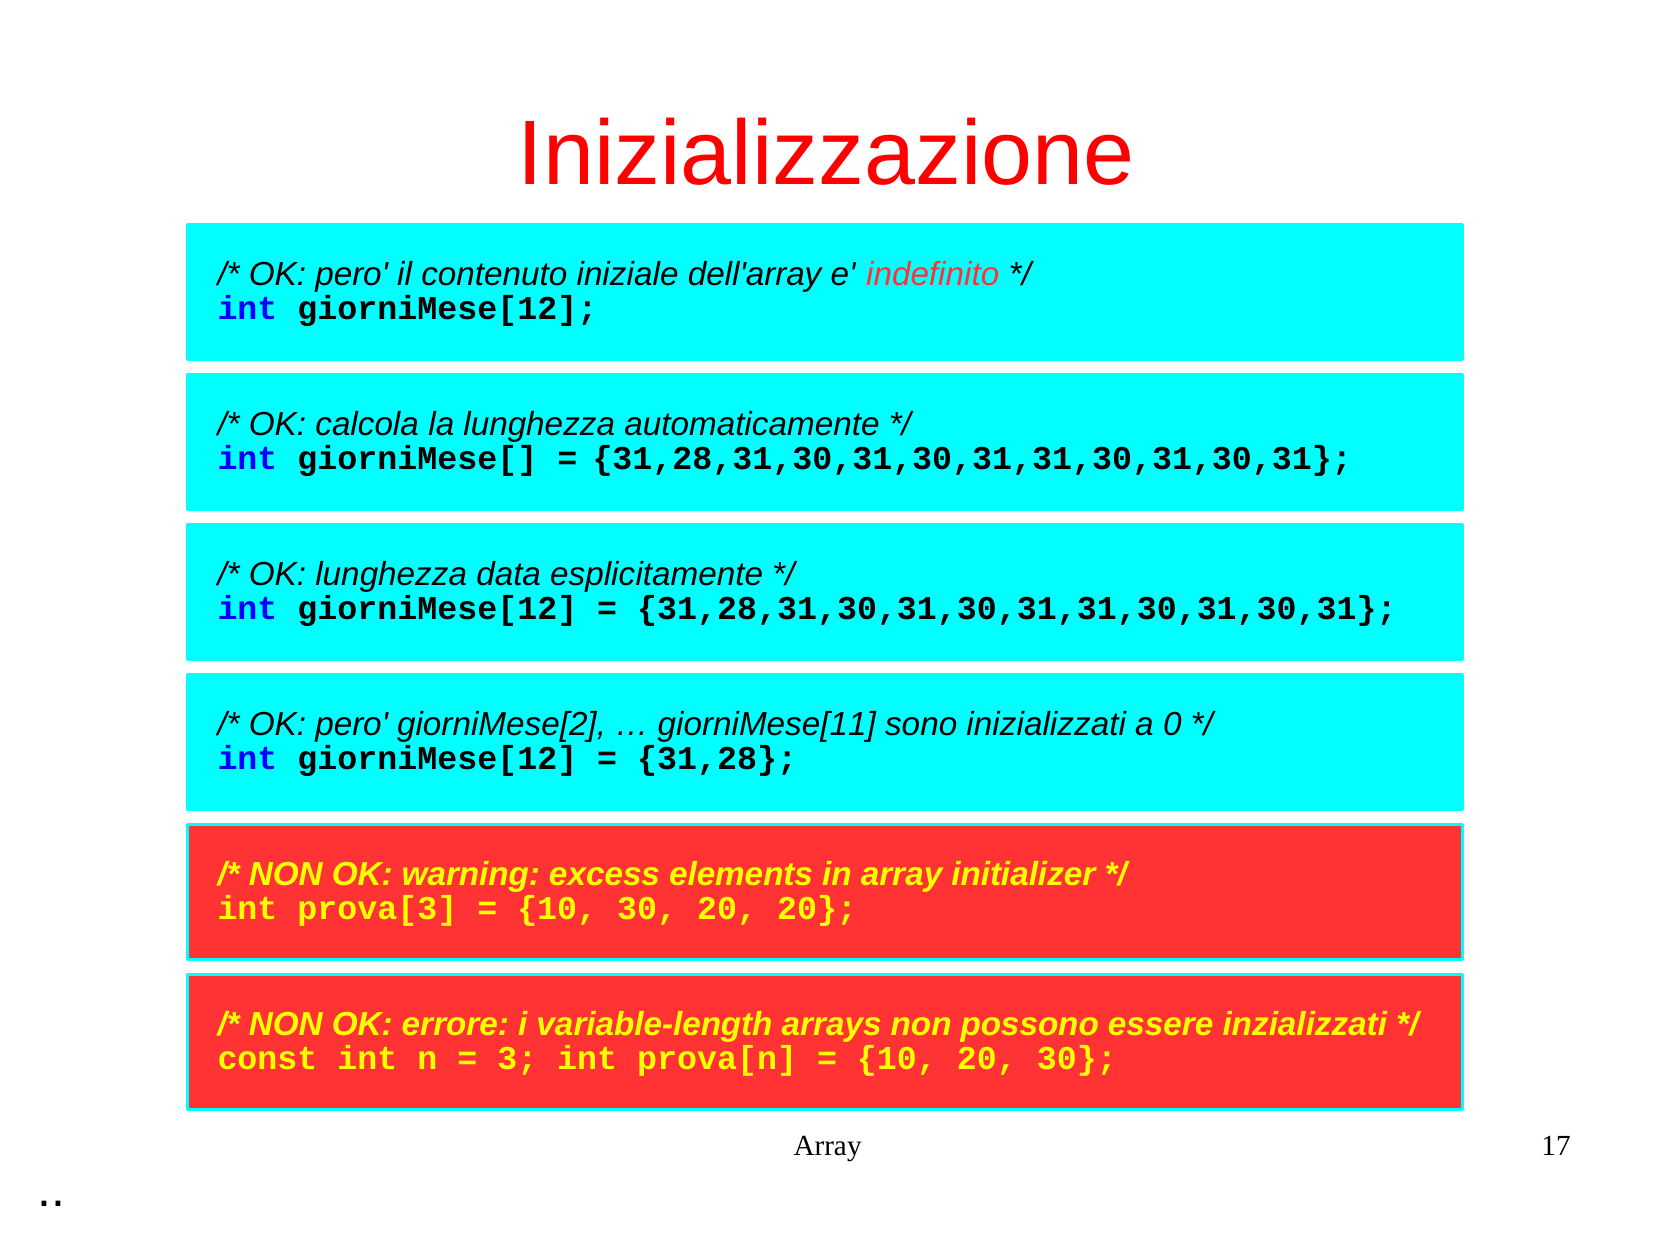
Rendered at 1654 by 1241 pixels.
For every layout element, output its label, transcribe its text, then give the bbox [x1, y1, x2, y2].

text_box /* OK: calcola la lunghezza automaticamente */ int giorniMese[] = {31,28,31,30,31,30,31,31,30,31,30,31}; [187, 374, 1463, 510]
text_box /* NON OK: errore: i variable-length arrays non possono essere inzializzati */ const int n = 3; int prova[n] = {10, 20, 30}; [187, 974, 1463, 1110]
text_box /* OK: pero' il contenuto iniziale dell'array e' indefinito */ int giorniMese[12]; [187, 224, 1463, 360]
text_box /* OK: pero' giorniMese[2], … giorniMese[11] sono inizializzati a 0 */ int giorniMese[12] = {31,28}; [187, 674, 1463, 810]
text_box .. [37, 1160, 76, 1217]
title Inizializzazione [82, 49, 1571, 257]
text_box /* NON OK: warning: excess elements in array initializer */ int prova[3] = {10, 30, 20, 20}; [187, 824, 1463, 960]
text_box /* OK: lunghezza data esplicitamente */ int giorniMese[12] = {31,28,31,30,31,30,31,31,30,31,30,31}; [187, 524, 1463, 660]
